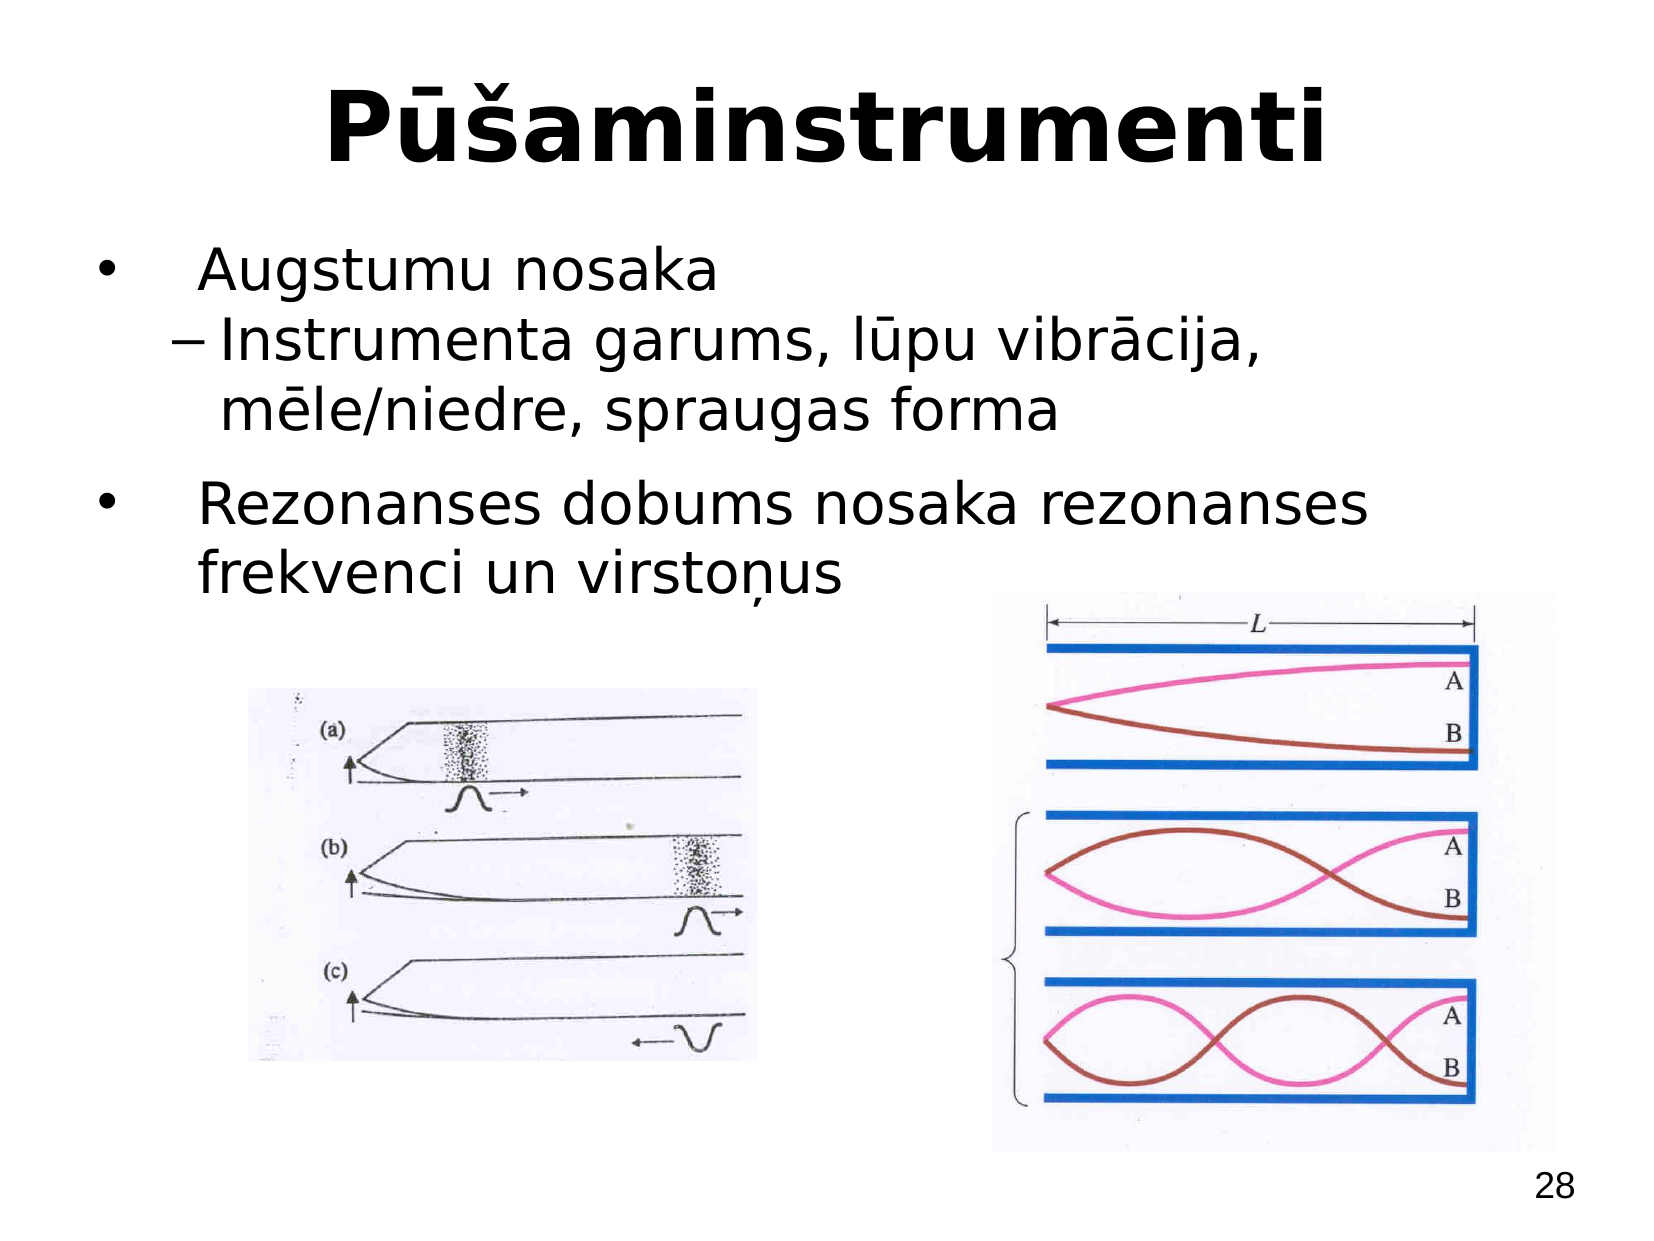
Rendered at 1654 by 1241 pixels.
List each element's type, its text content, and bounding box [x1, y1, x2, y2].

list Augstumu nosaka Instrumenta garums, lūpu vibrācija, mēle/niedre, spraugas forma Rezonanses dobums nosaka rezonanses frekvenci un virstoņus [82, 225, 1538, 1186]
picture [248, 688, 758, 1061]
picture [992, 592, 1556, 1152]
title Pūšaminstrumenti [82, 49, 1571, 196]
